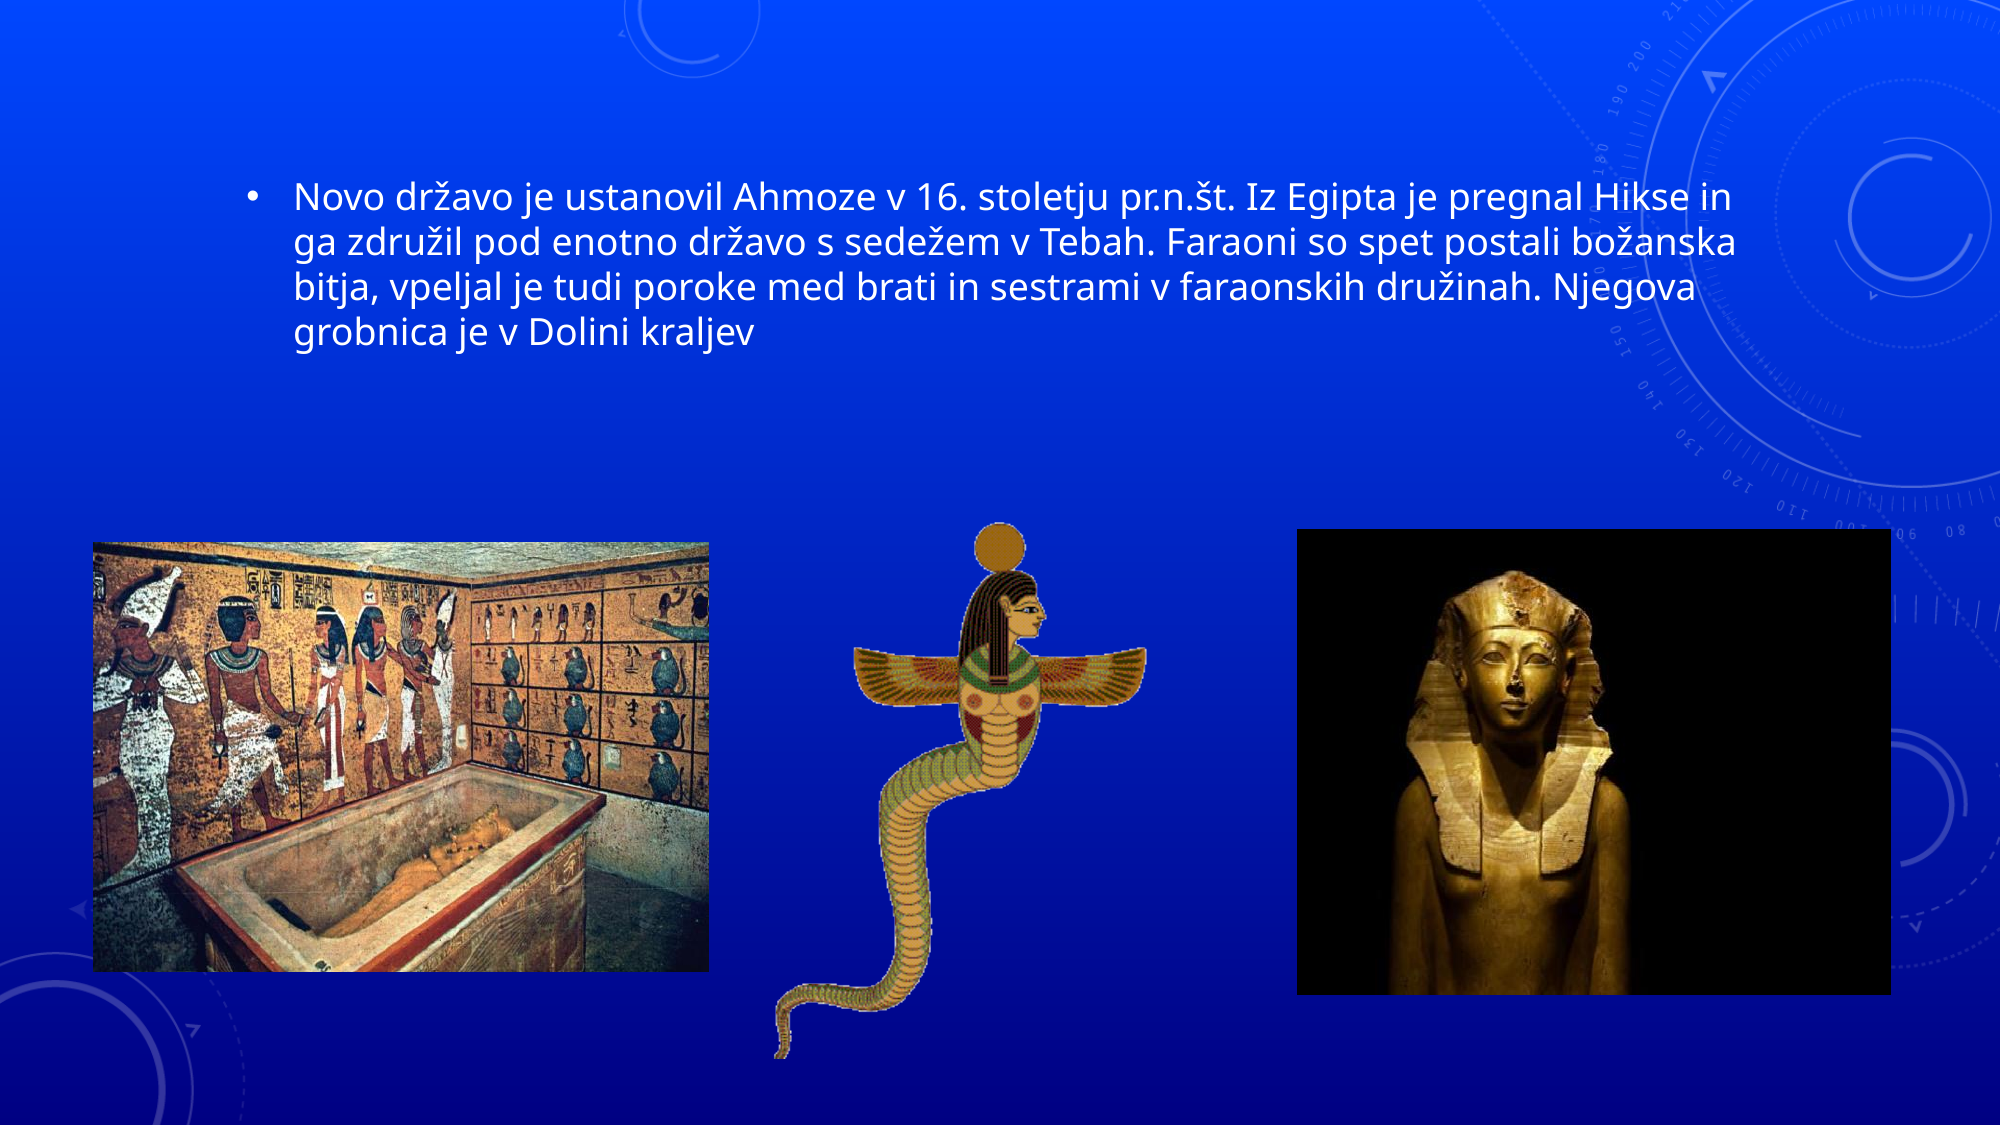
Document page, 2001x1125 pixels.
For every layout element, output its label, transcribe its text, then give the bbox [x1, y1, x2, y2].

list Novo državo je ustanovil Ahmoze v 16. stoletju pr.n.št. Iz Egipta je pregnal Hikse in ga združil pod enotno državo s sedežem v Tebah. Faraoni so spet postali božanska bitja, vpeljal je tudi poroke med brati in sestrami v faraonskih družinah. Njegova grobnica je v Dolini kraljev [231, 89, 1773, 438]
picture [0, 0, 2000, 1125]
